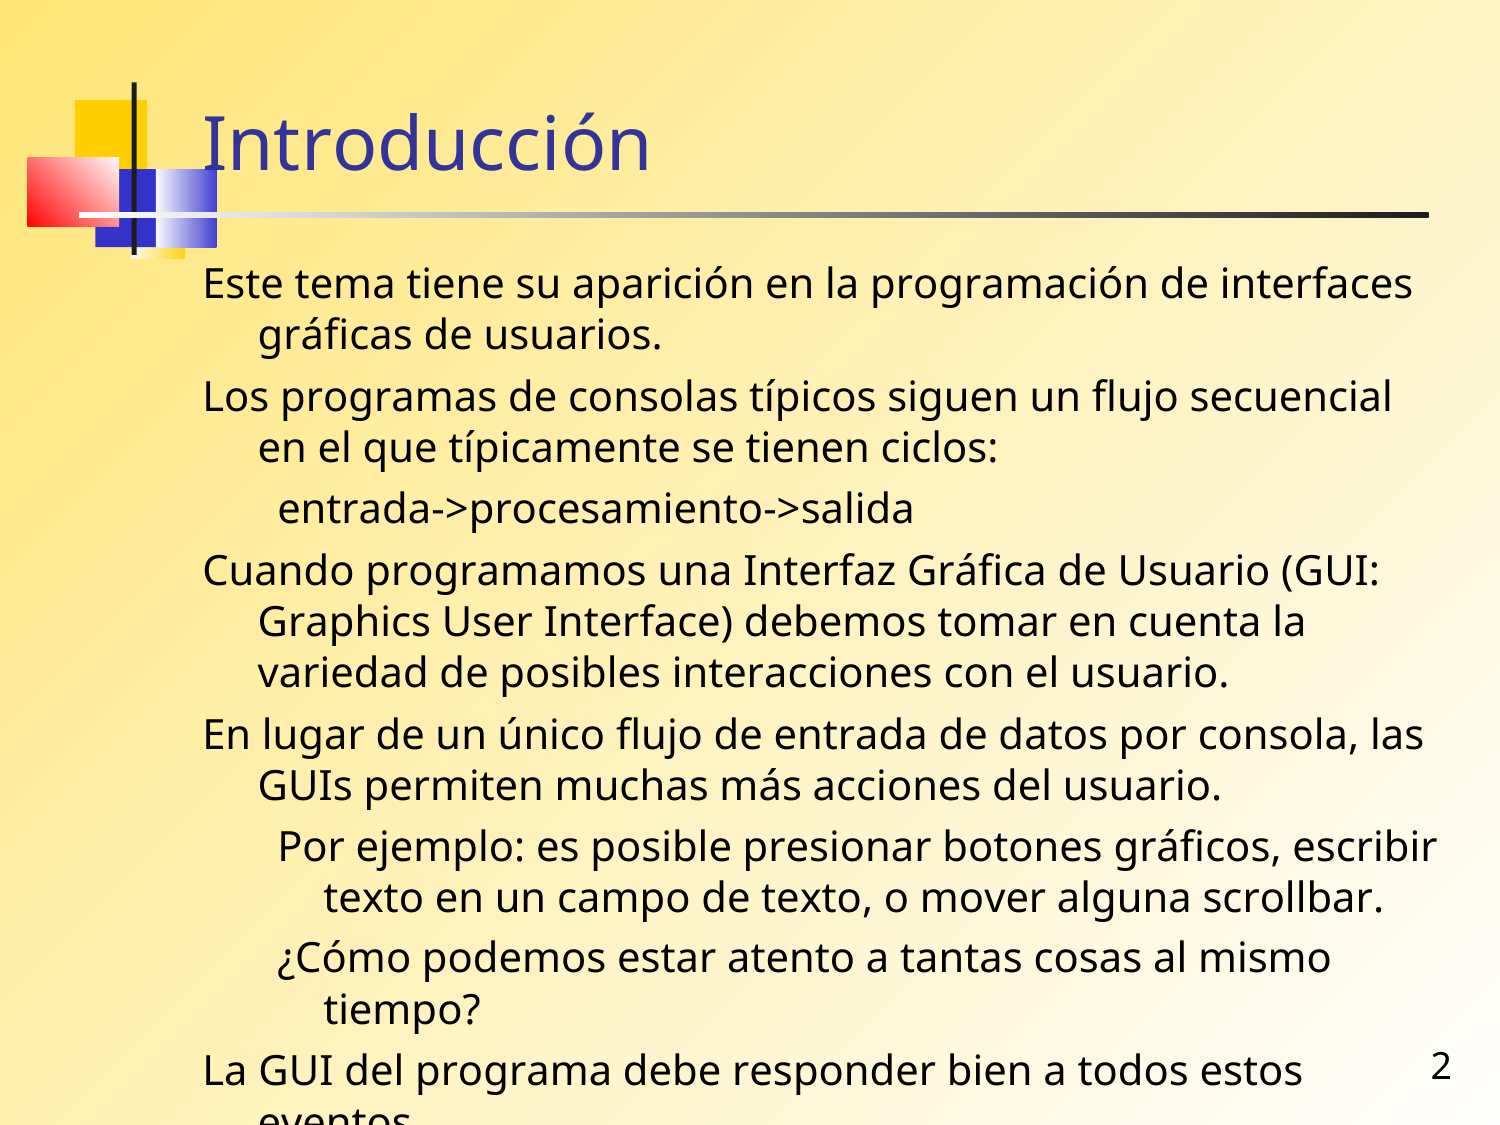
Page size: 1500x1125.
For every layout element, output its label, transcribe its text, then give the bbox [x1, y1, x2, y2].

title Introducción [187, 37, 1466, 201]
list Este tema tiene su aparición en la programación de interfaces gráficas de usuarios. Los programas de consolas típicos siguen un flujo secuencial en el que típicamente se tienen ciclos: entrada->procesamiento->salida Cuando programamos una Interfaz Gráfica de Usuario (GUI: Graphics User Interface) debemos tomar en cuenta la variedad de posibles interacciones con el usuario. En lugar de un único flujo de entrada de datos por consola, las GUIs permiten muchas más acciones del usuario. Por ejemplo: es posible presionar botones gráficos, escribir texto en un campo de texto, o mover alguna scrollbar. ¿Cómo podemos estar atento a tantas cosas al mismo tiempo? La GUI del programa debe responder bien a todos estos eventos. [187, 249, 1463, 1063]
